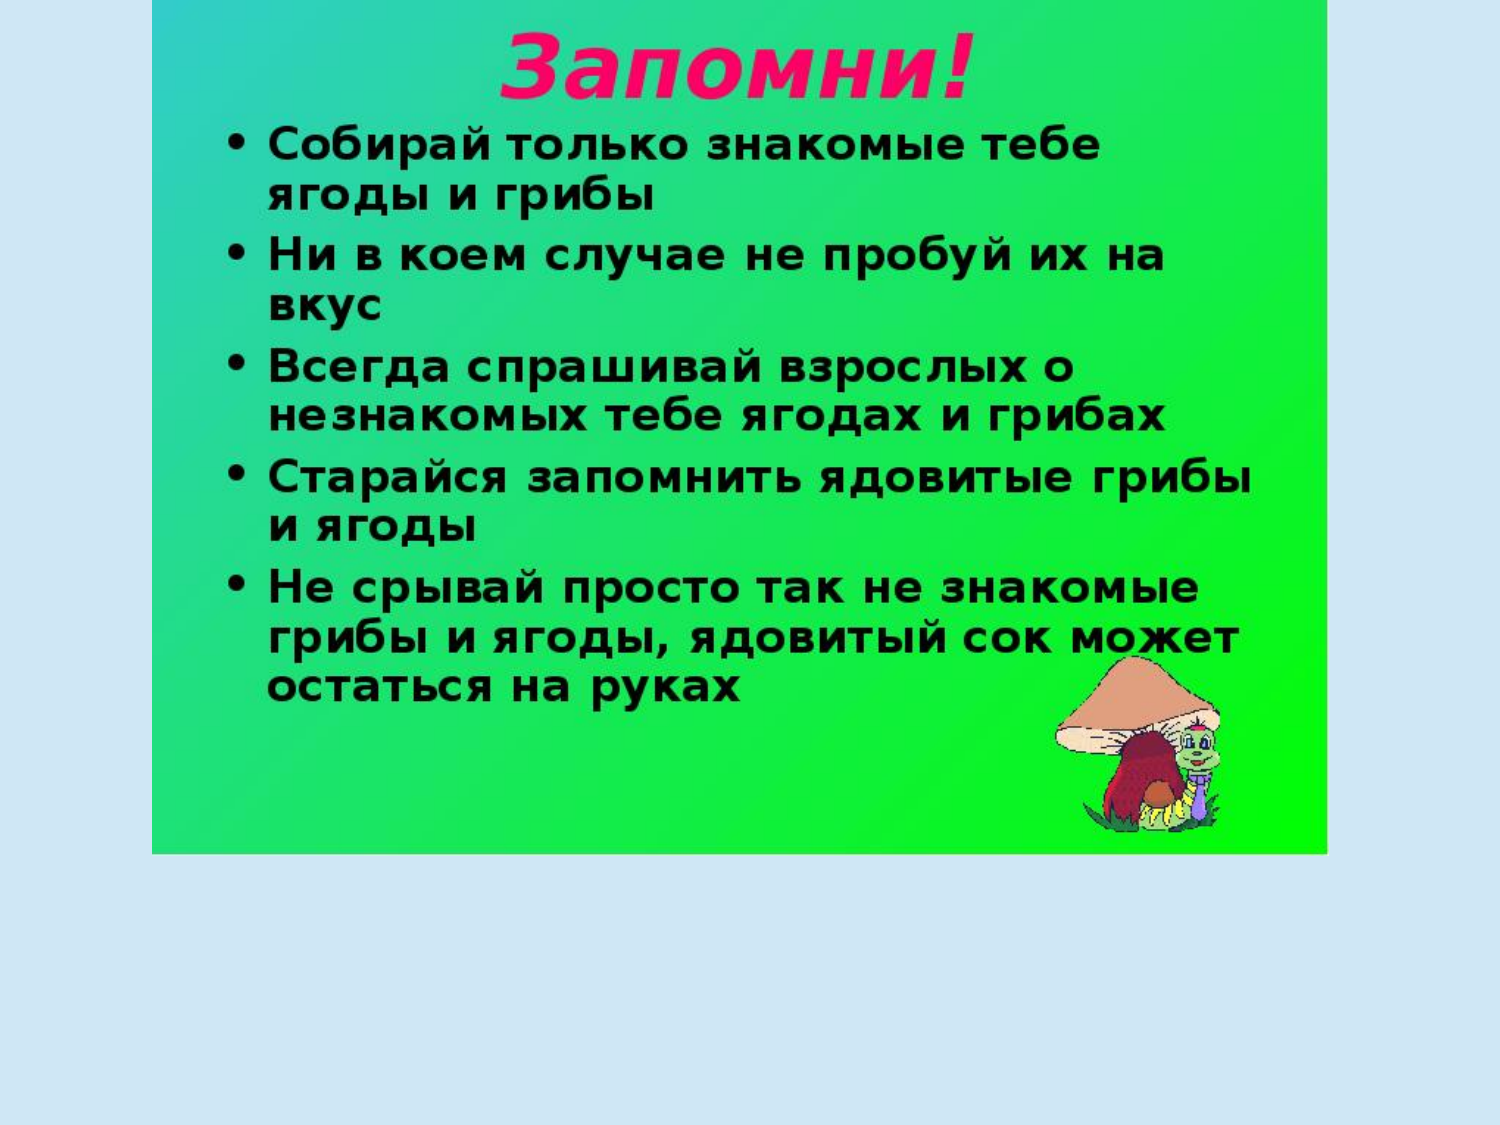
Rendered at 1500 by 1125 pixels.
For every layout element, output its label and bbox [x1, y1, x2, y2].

picture [152, 0, 1329, 856]
